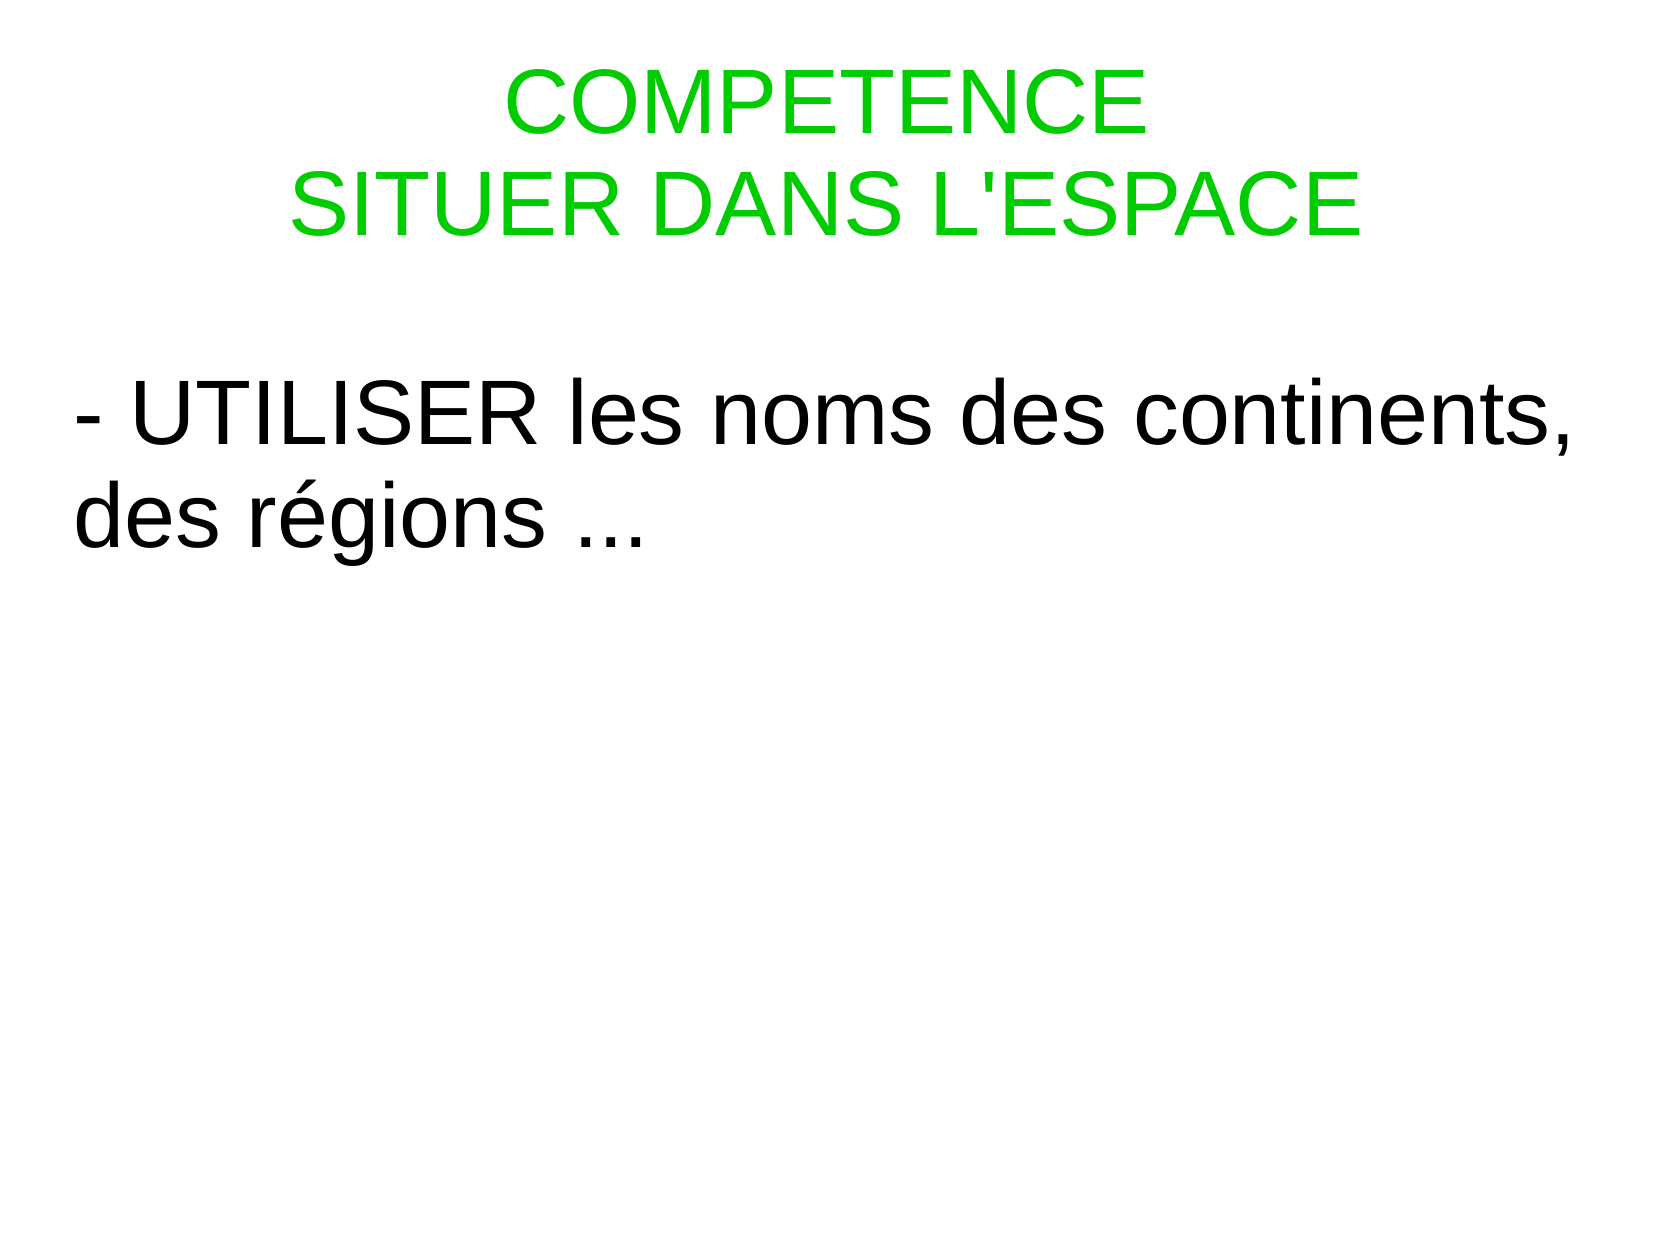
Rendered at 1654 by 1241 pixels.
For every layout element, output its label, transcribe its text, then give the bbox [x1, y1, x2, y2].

text_box - UTILISER les noms des continents, des régions ... [59, 354, 1595, 575]
title COMPETENCE SITUER DANS L'ESPACE [82, 49, 1571, 257]
